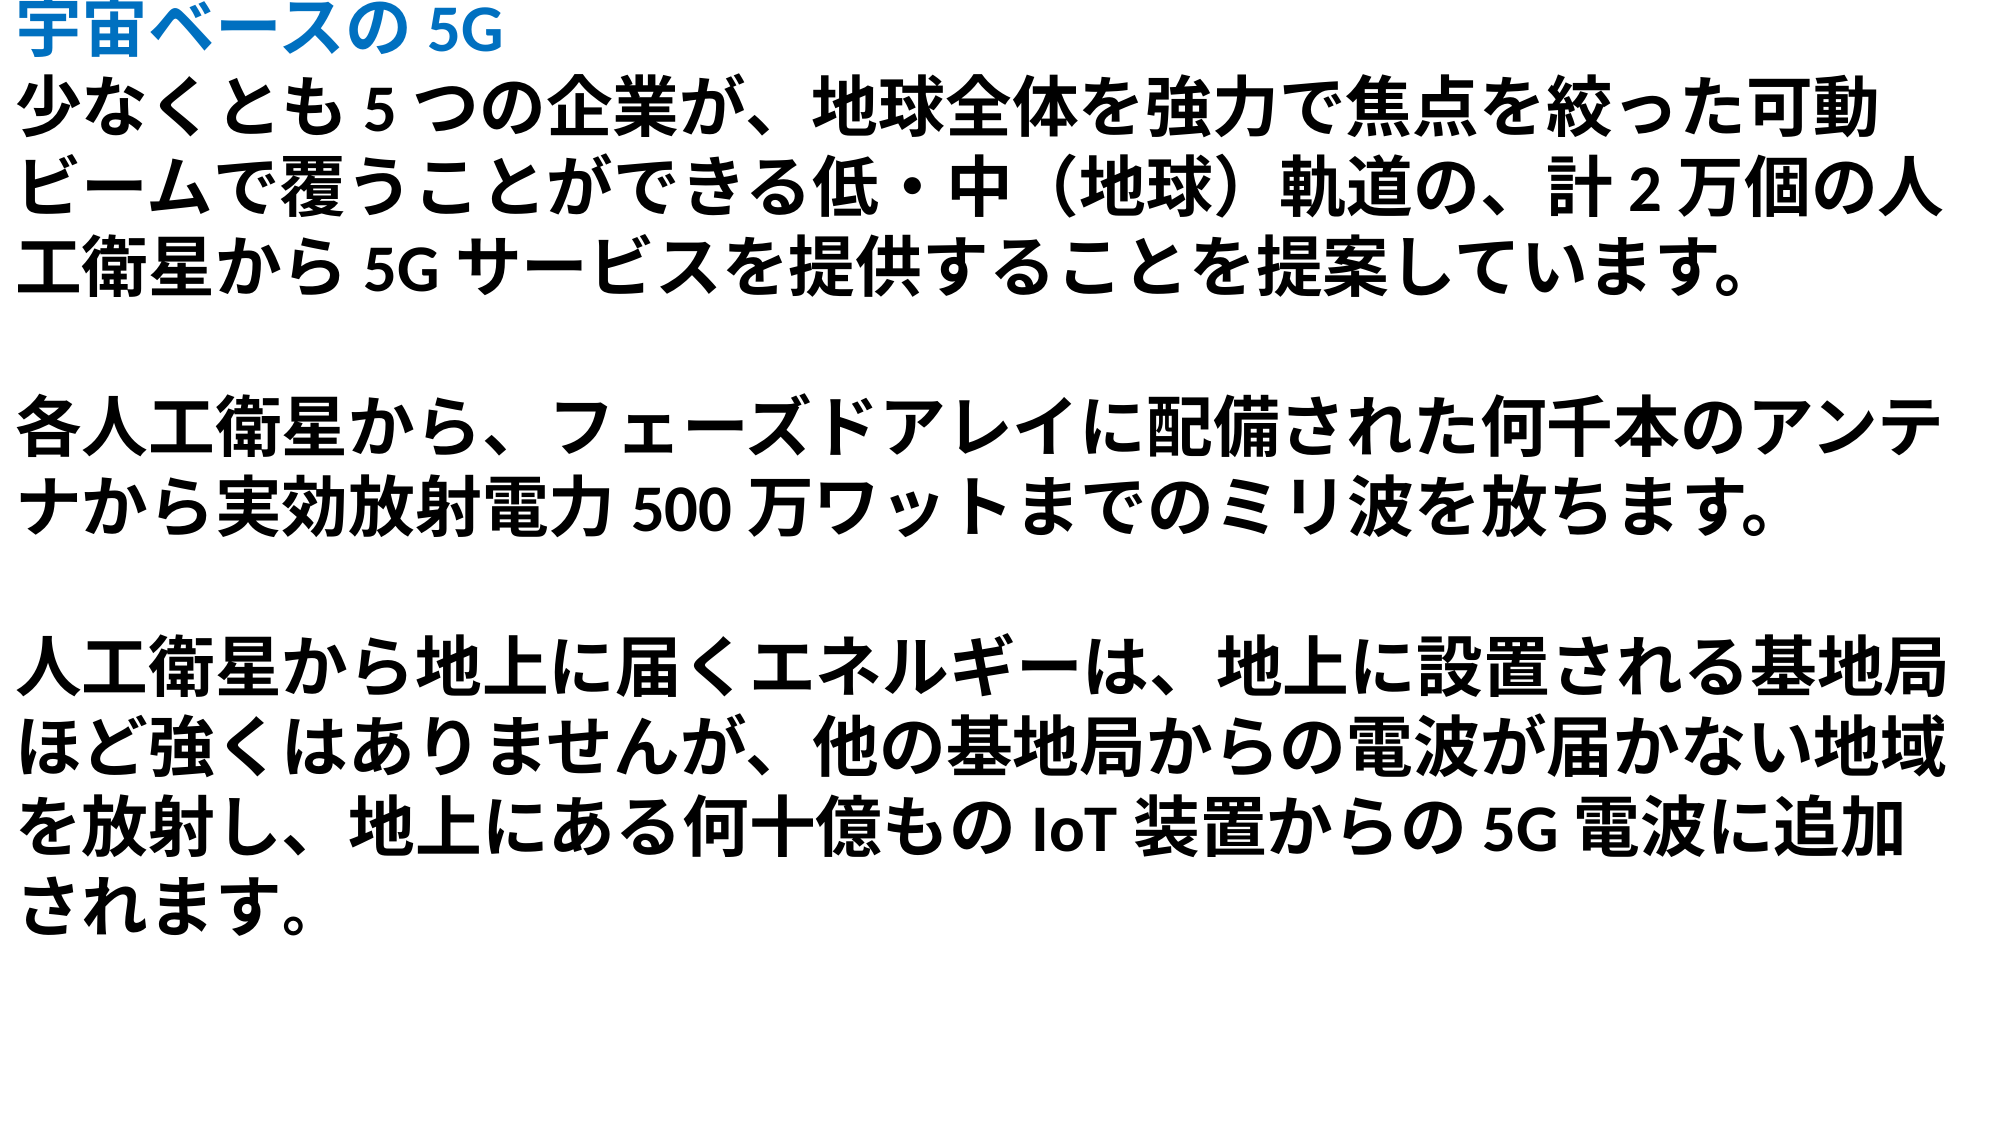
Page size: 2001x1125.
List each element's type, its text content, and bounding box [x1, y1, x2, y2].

text_box 宇宙ベースの 5G​ 少なくとも 5 つの企業が、地球全体を強力で焦点を絞った可動ビームで覆うことができる低・中（地球）軌道の、計 2 万個の人工衛星から 5G サービスを提供することを提案しています。 各人工衛星から、フェーズドアレイに配備された何千本のアンテナから実効放射電力 500 万ワットまでのミリ波を放ちます。 人工衛星から地上に届くエネルギーは、地上に設置される基地局ほど強くはありませんが、他の基地局からの電波が届かない地域を放射し、地上にある何十億もの IoT 装置からの 5G 電波に追加されます。​ [0, 0, 1969, 1104]
